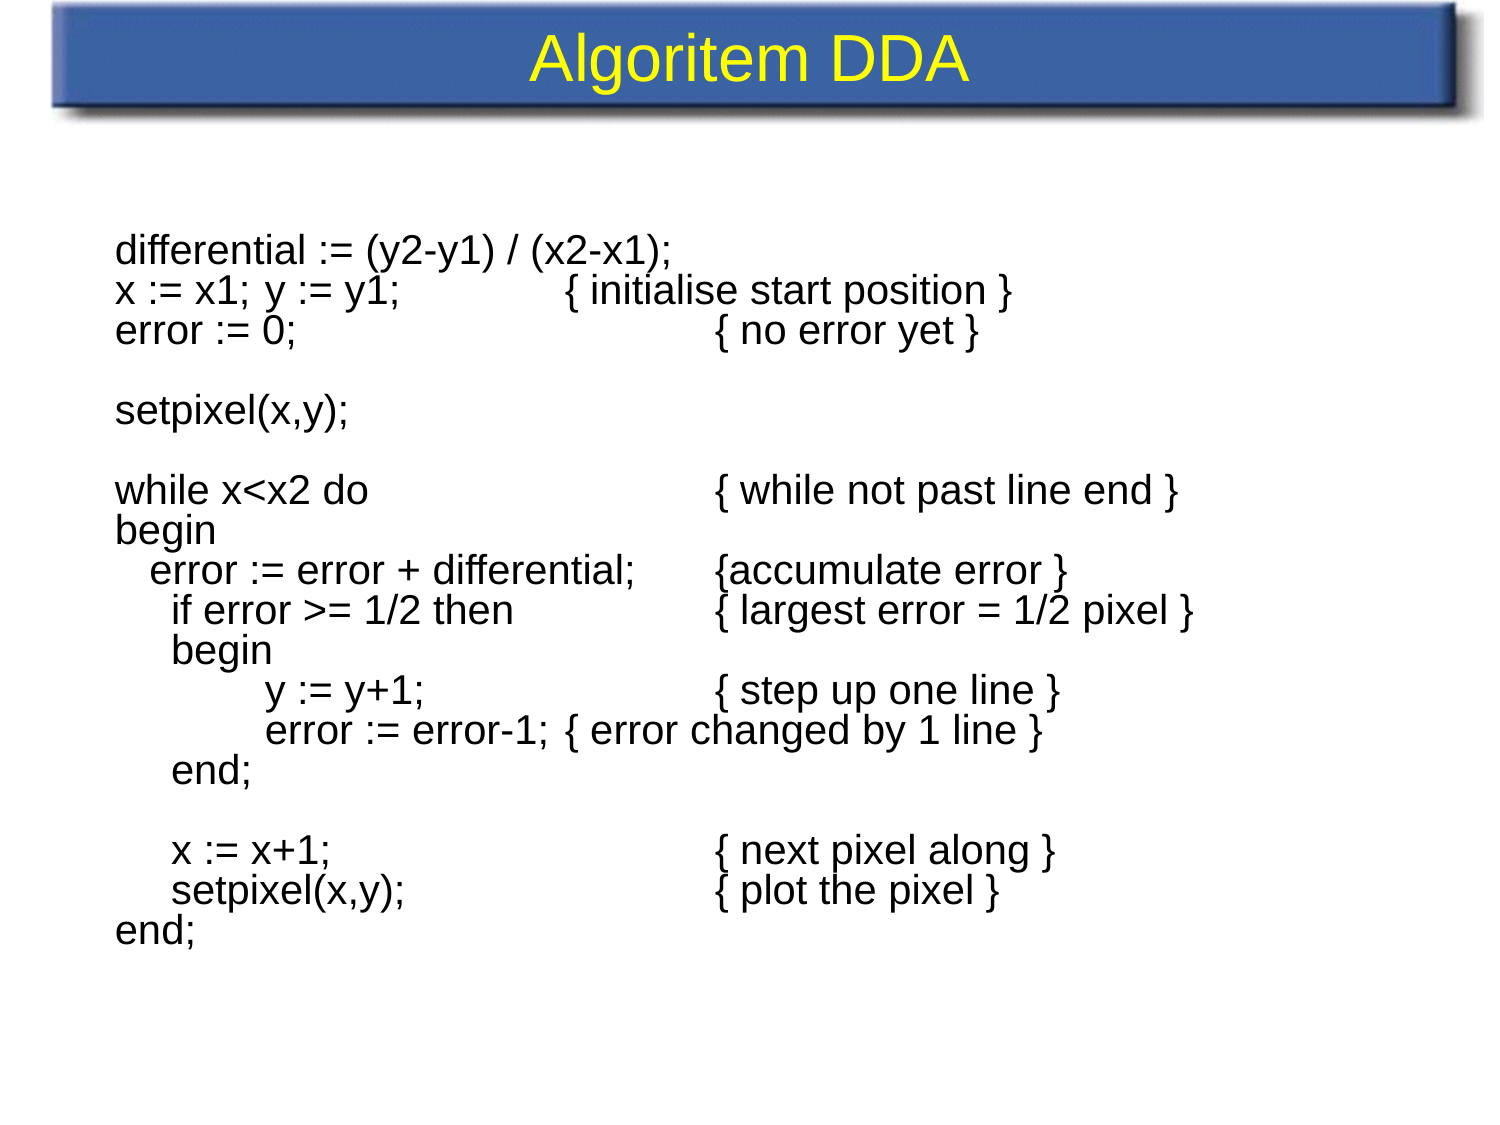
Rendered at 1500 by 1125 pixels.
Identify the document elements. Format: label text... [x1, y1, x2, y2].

list differential := (y2-y1) / (x2-x1); x := x1; y := y1; { initialise start position } error := 0; { no error yet } setpixel(x,y); while x<x2 do { while not past line end } begin error := error + differential; {accumulate error } if error >= 1/2 then { largest error = 1/2 pixel } begin y := y+1; { step up one line } error := error-1; { error changed by 1 line } end; x := x+1; { next pixel along } setpixel(x,y); { plot the pixel } end; [99, 224, 1393, 1060]
picture [50, 0, 1484, 127]
title Algoritem DDA [106, 7, 1394, 103]
